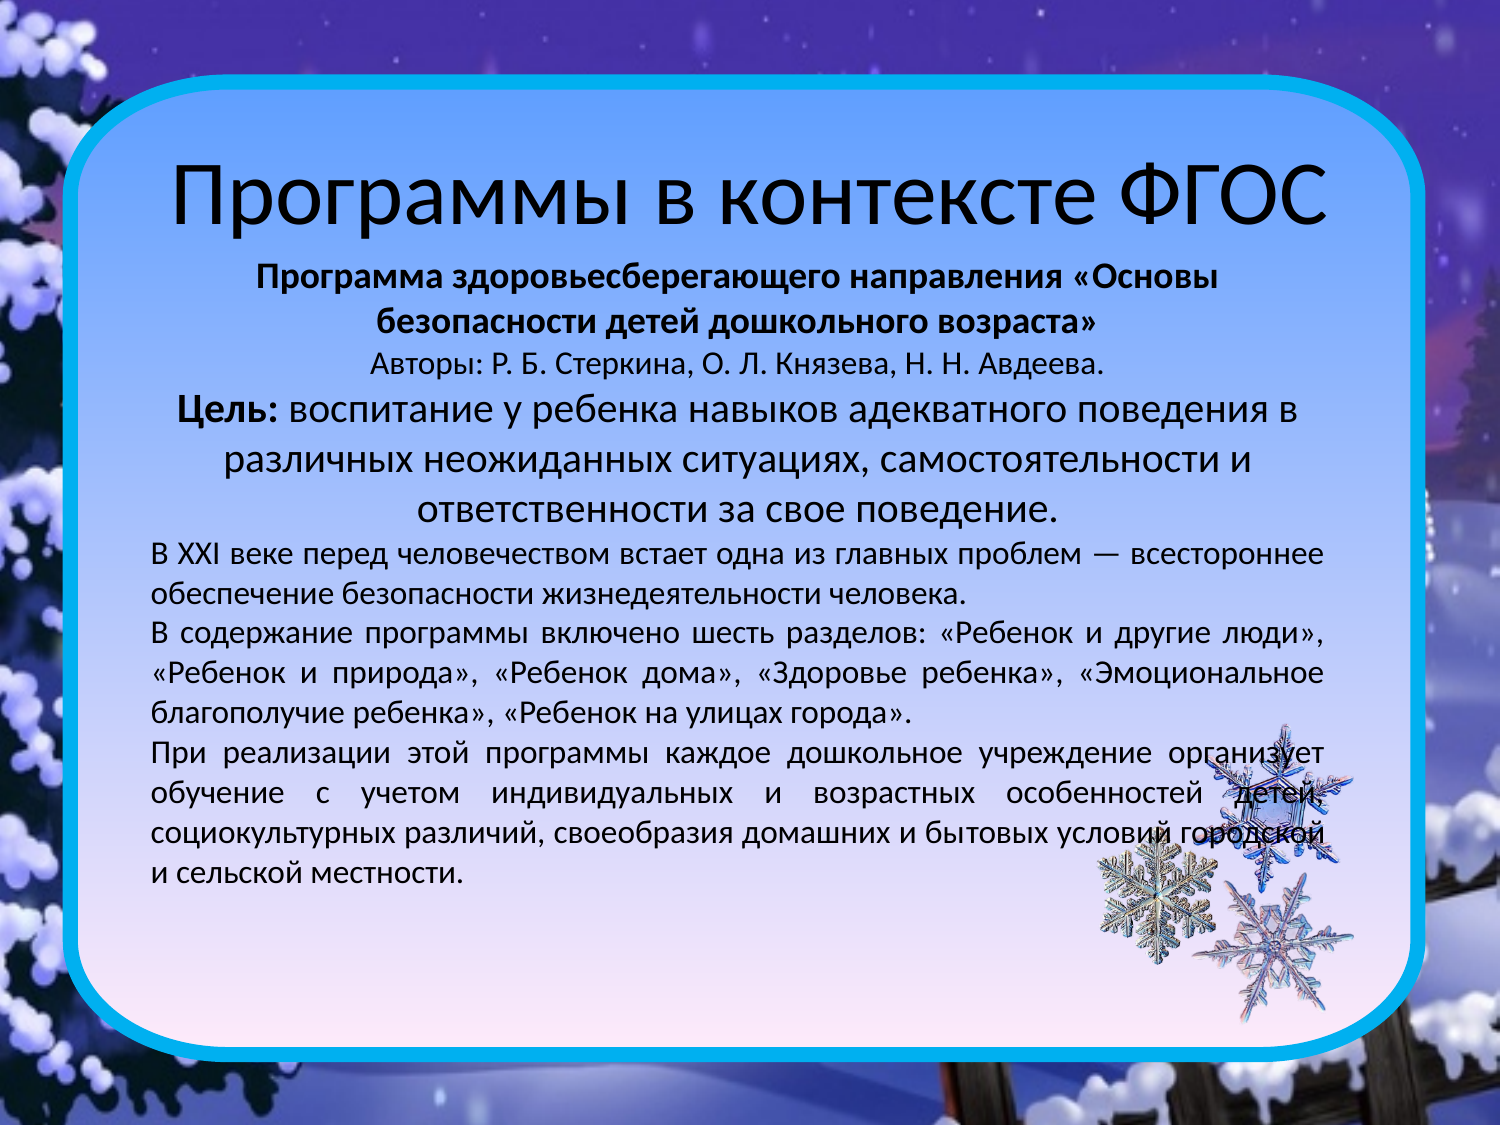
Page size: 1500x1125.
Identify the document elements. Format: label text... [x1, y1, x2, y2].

subtitle Программа здоровьесберегающего направления «Основы безопасности детей дошкольного возраста» Авторы: Р. Б. Стеркина, О. Л. Князева, Н. Н. Авдеева. Цель: воспитание у ребенка навыков адекватного поведения в раз­личных неожиданных ситуациях, самостоятельности и ответственно­сти за свое поведение. В XXI веке перед человечеством встает одна из главных проблем — всестороннее обеспечение безопасности жизнедеятельности человека. В содержание программы включено шесть разделов: «Ребенок и другие люди», «Ребенок и природа», «Ребенок дома», «Здоровье ребенка», «Эмоциональное благополучие ребенка», «Ребенок на улицах города». При реализации этой программы каждое дошкольное учреждение организует обучение с учетом индивидуальных и возрастных особенностей детей, социокультурных различий, своеобразия домашних и бы­товых условий городской и сельской местности. [135, 243, 1341, 976]
picture [0, 0, 1500, 1125]
title Программы в контексте ФГОС [112, 125, 1388, 338]
